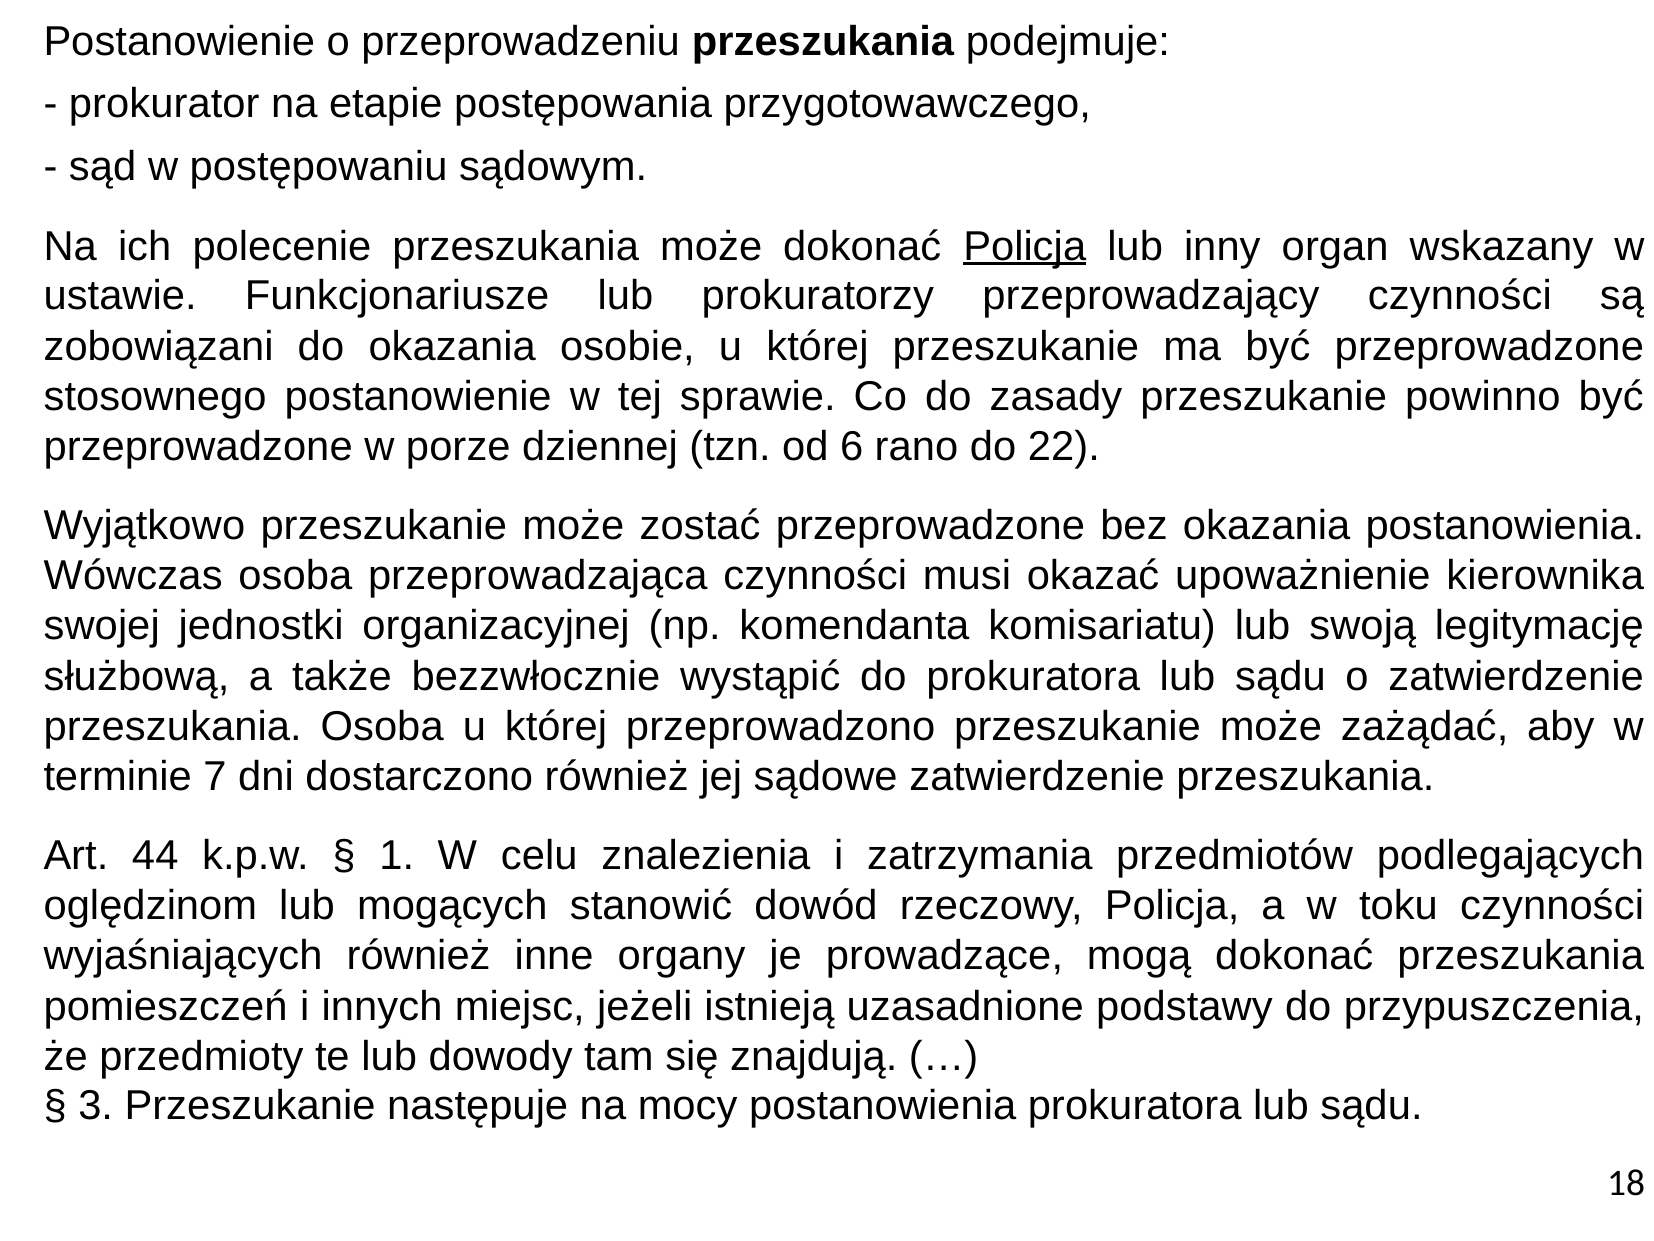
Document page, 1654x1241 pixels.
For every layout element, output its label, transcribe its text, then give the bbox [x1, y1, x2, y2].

list Postanowienie o przeprowadzeniu przeszukania podejmuje: - prokurator na etapie postępowania przygotowawczego, - sąd w postępowaniu sądowym. Na ich polecenie przeszukania może dokonać Policja lub inny organ wskazany w ustawie. Funkcjonariusze lub prokuratorzy przeprowadzający czynności są zobowiązani do okazania osobie, u której przeszukanie ma być przeprowadzone stosownego postanowienie w tej sprawie. Co do zasady przeszukanie powinno być przeprowadzone w porze dziennej (tzn. od 6 rano do 22). Wyjątkowo przeszukanie może zostać przeprowadzone bez okazania postanowienia. Wówczas osoba przeprowadzająca czynności musi okazać upoważnienie kierownika swojej jednostki organizacyjnej (np. komendanta komisariatu) lub swoją legitymację służbową, a także bezzwłocznie wystąpić do prokuratora lub sądu o zatwierdzenie przeszukania. Osoba u której przeprowadzono przeszukanie może zażądać, aby w terminie 7 dni dostarczono również jej sądowe zatwierdzenie przeszukania. Art. 44 k.p.w. § 1. W celu znalezienia i zatrzymania przedmiotów podlegających oględzinom lub mogących stanowić dowód rzeczowy, Policja, a w toku czynności wyjaśniających również inne organy je prowadzące, mogą dokonać przeszukania pomieszczeń i innych miejsc, jeżeli istnieją uzasadnione podstawy do przypuszczenia, że przedmioty te lub dowody tam się znajdują. (…) § 3. Przeszukanie następuje na mocy postanowienia prokuratora lub sądu. 18 [43, 13, 1646, 1221]
